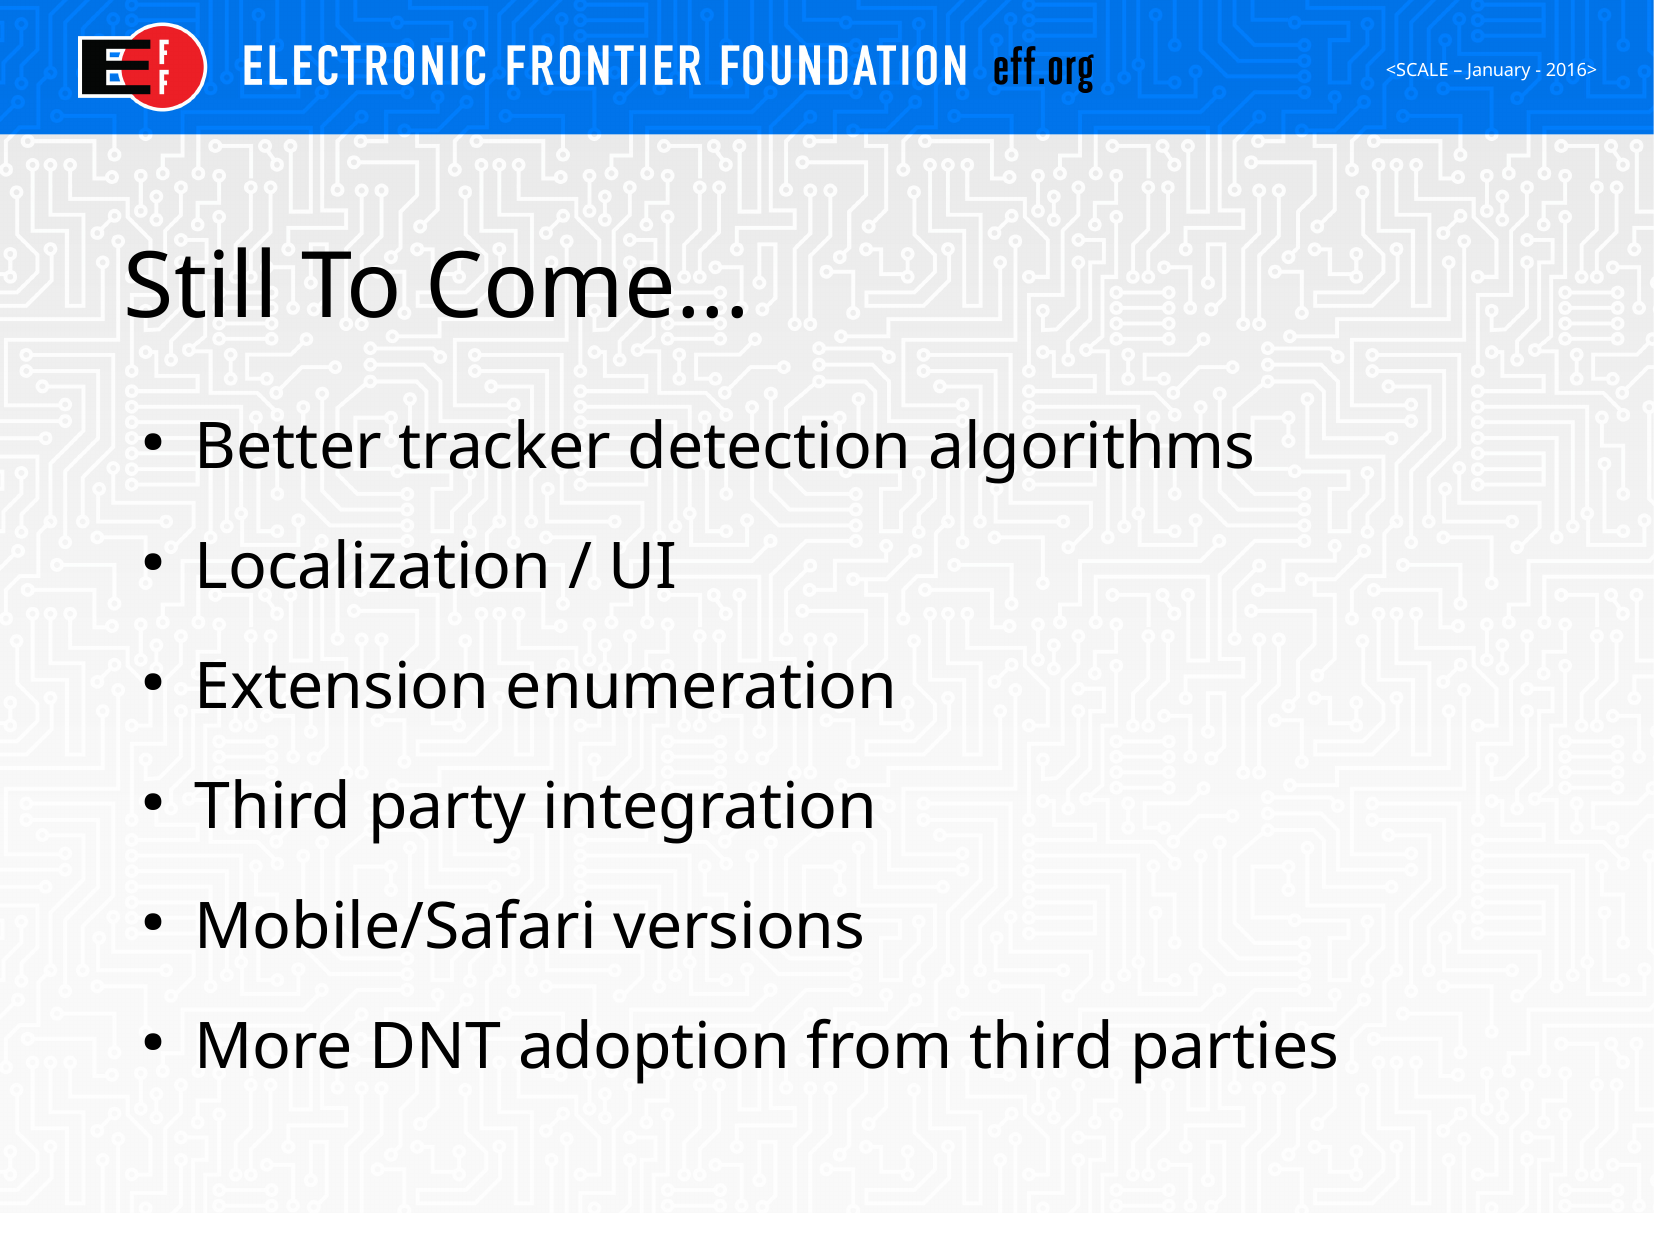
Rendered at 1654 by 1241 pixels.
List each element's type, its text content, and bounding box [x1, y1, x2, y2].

picture [0, 0, 1654, 1213]
list Better tracker detection algorithms Localization / UI Extension enumeration Third party integration Mobile/Safari versions More DNT adoption from third parties [124, 399, 1530, 1144]
title Still To Come... [124, 179, 1530, 386]
